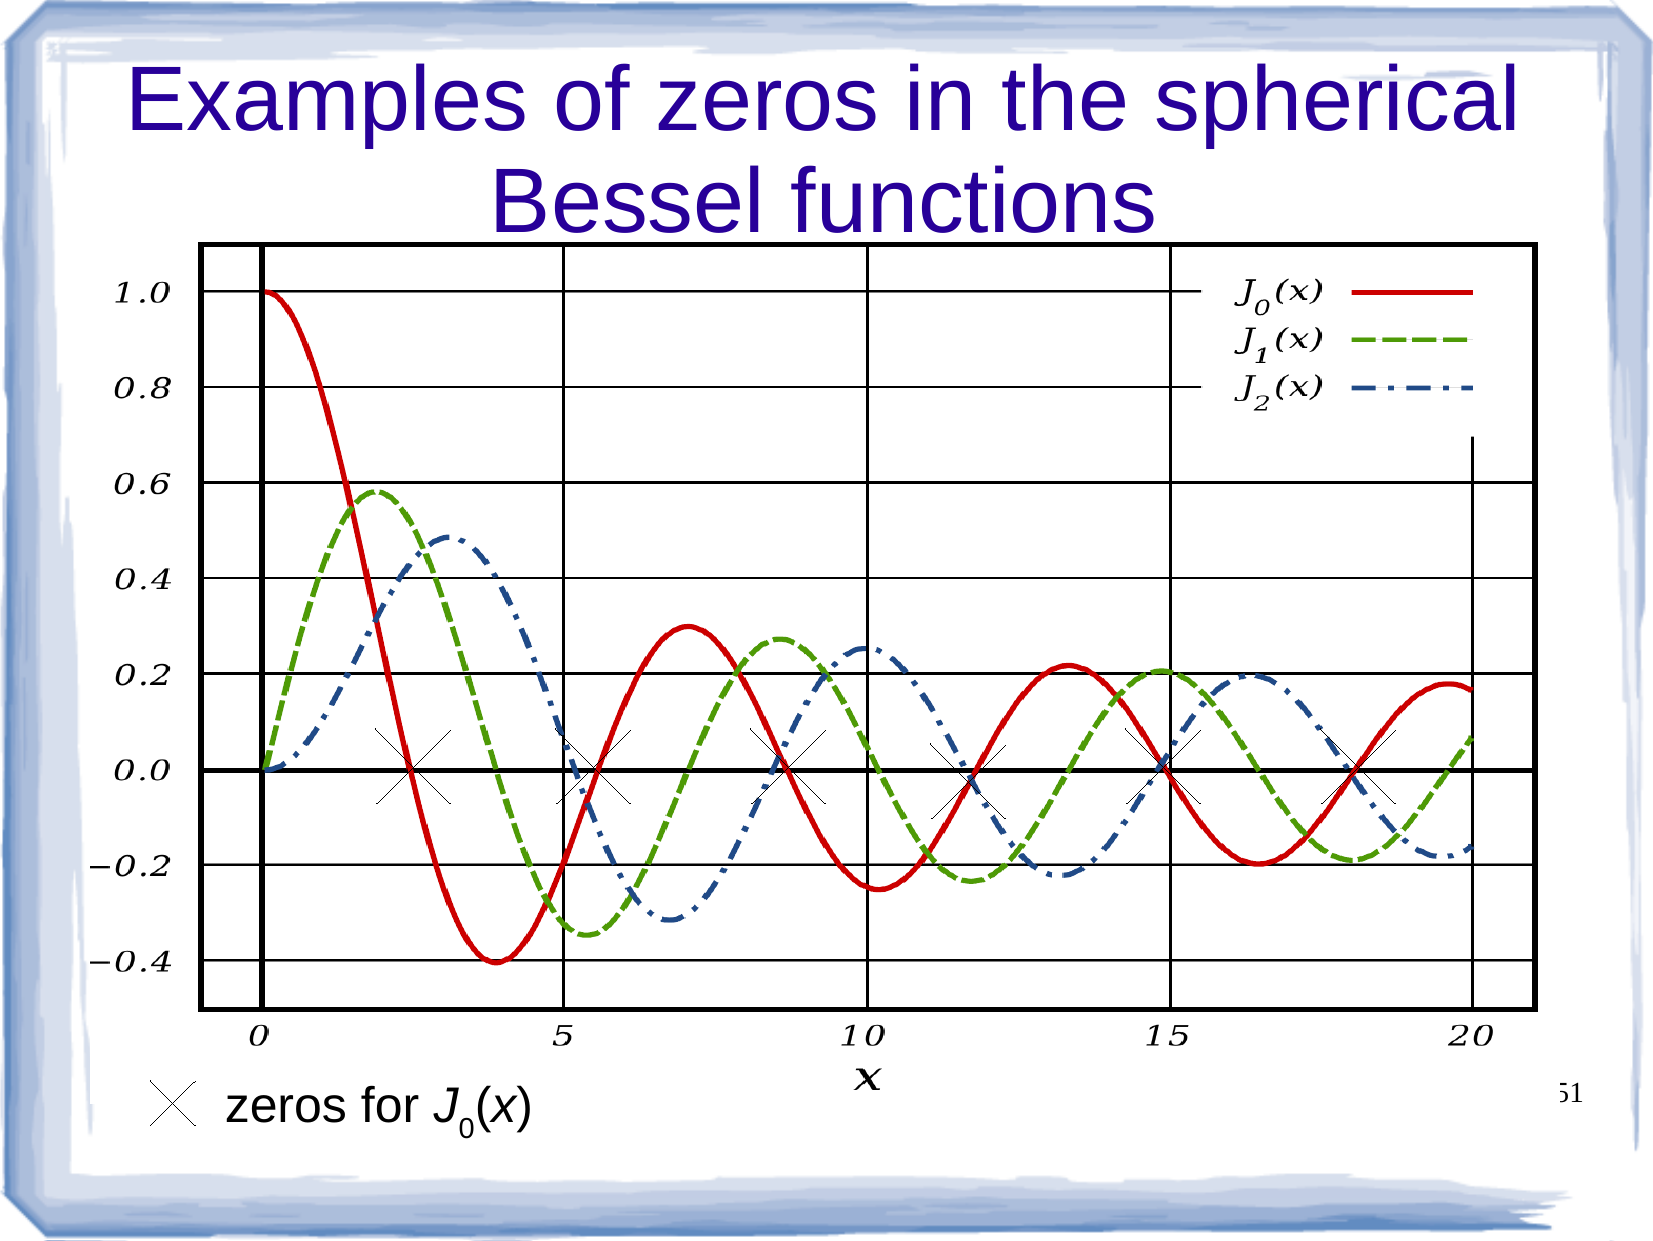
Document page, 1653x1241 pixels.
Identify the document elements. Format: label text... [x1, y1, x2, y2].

title Examples of zeros in the spherical Bessel functions [82, 48, 1567, 254]
picture [0, 0, 1653, 1241]
text_box zeros for J0(x) [210, 1065, 1186, 1148]
